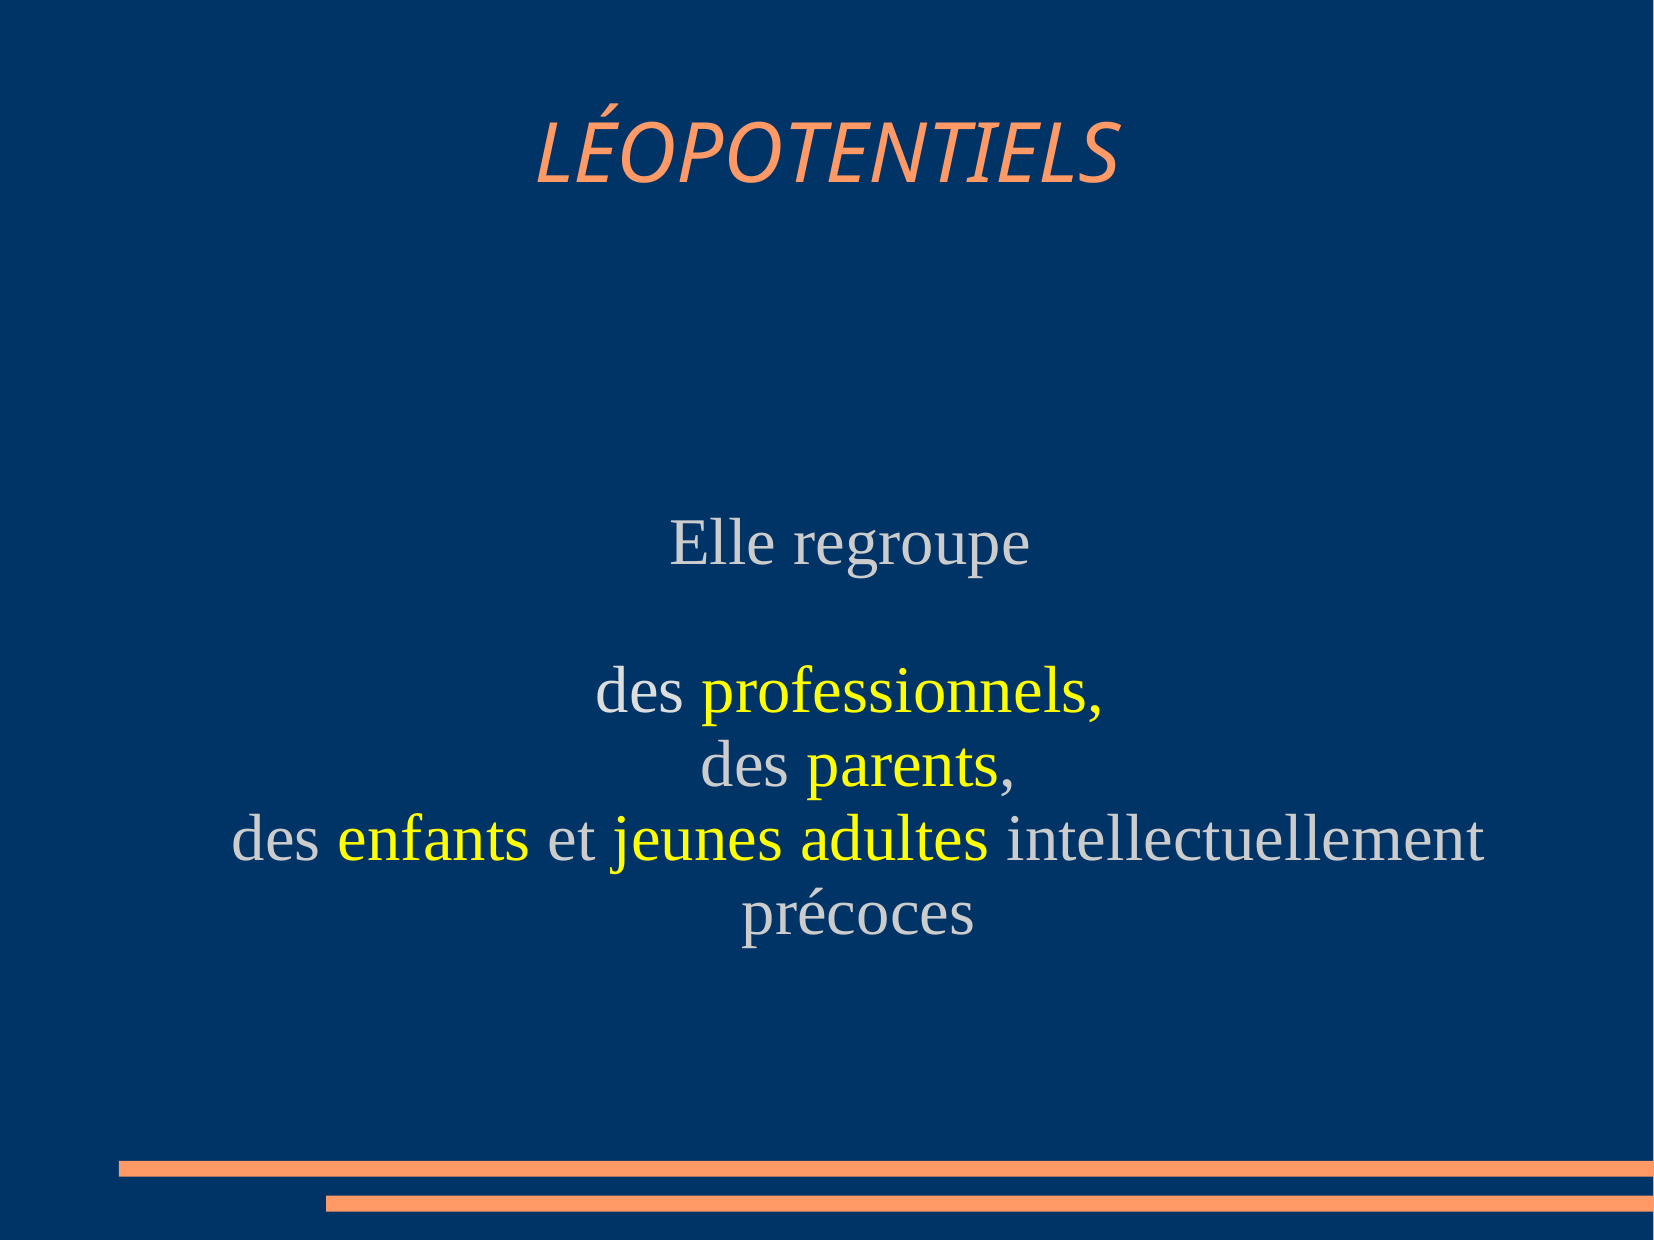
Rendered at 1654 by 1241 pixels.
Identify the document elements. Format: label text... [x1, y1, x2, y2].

title LÉOPOTENTIELS [121, 53, 1534, 246]
subtitle Elle regroupe des professionnels, des parents, des enfants et jeunes adultes intellectuellement précoces [121, 329, 1561, 1125]
